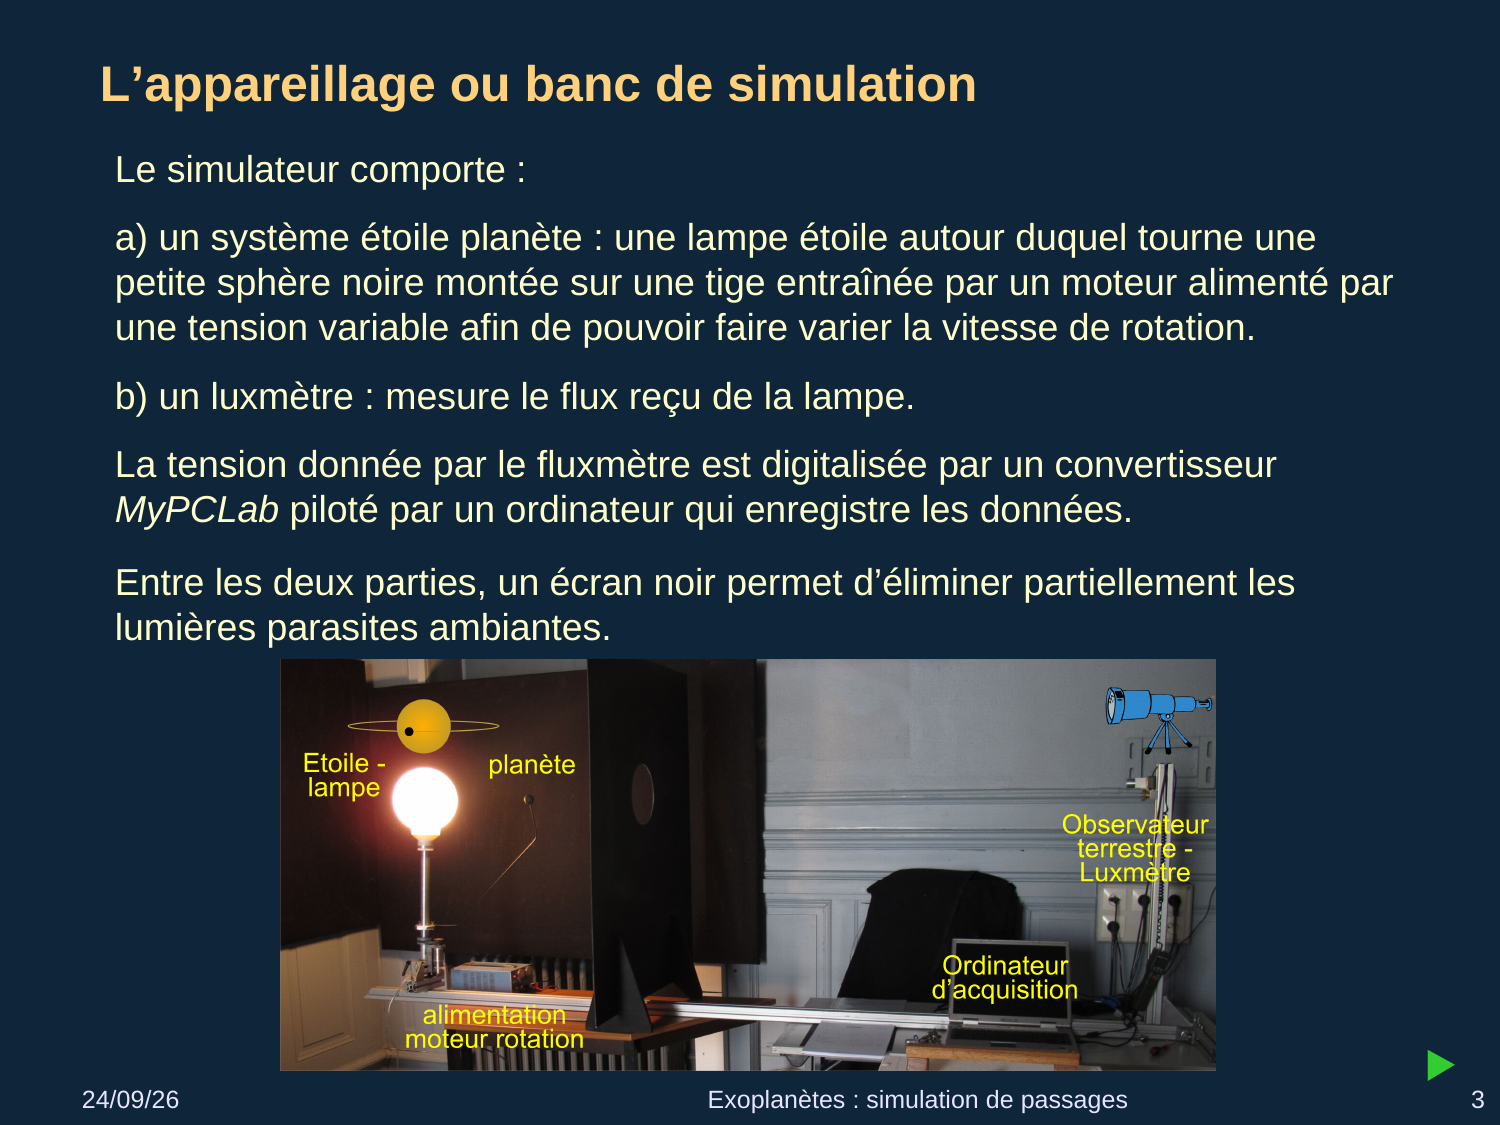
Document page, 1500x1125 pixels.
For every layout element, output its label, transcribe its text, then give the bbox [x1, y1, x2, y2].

picture [280, 659, 1216, 1071]
text_box Entre les deux parties, un écran noir permet d’éliminer partiellement les lumières parasites ambiantes. [100, 550, 1424, 657]
text_box  [1409, 1034, 1475, 1096]
text_box Le simulateur comporte : a) un système étoile planète : une lampe étoile autour duquel tourne une petite sphère noire montée sur une tige entraînée par un moteur alimenté par une tension variable afin de pouvoir faire varier la vitesse de rotation. b) un luxmètre : mesure le flux reçu de la lampe. La tension donnée par le fluxmètre est digitalisée par un convertisseur MyPCLab piloté par un ordinateur qui enregistre les données. [100, 137, 1424, 538]
text_box L’appareillage ou banc de simulation [85, 44, 994, 120]
